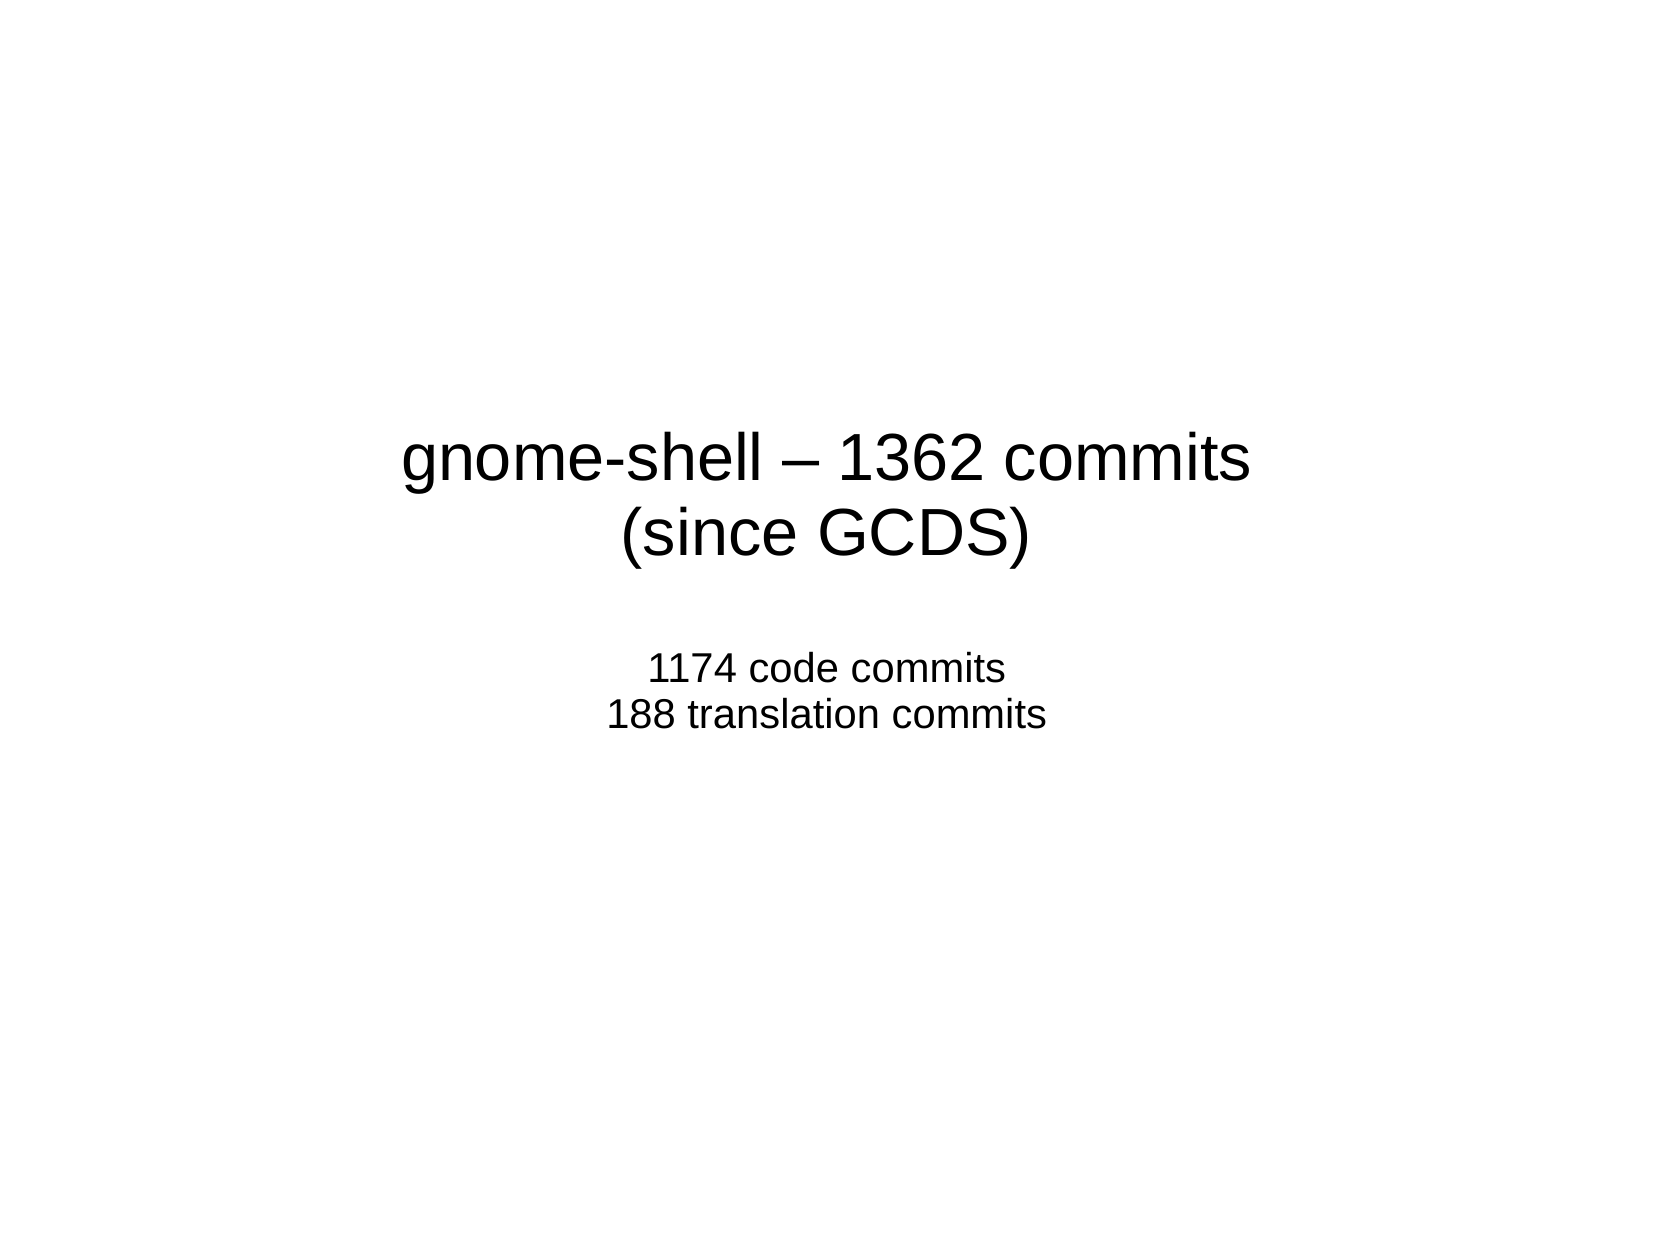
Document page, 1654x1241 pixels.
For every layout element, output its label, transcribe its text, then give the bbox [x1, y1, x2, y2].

subtitle gnome-shell – 1362 commits (since GCDS) 1174 code commits 188 translation commits [82, 56, 1571, 1102]
